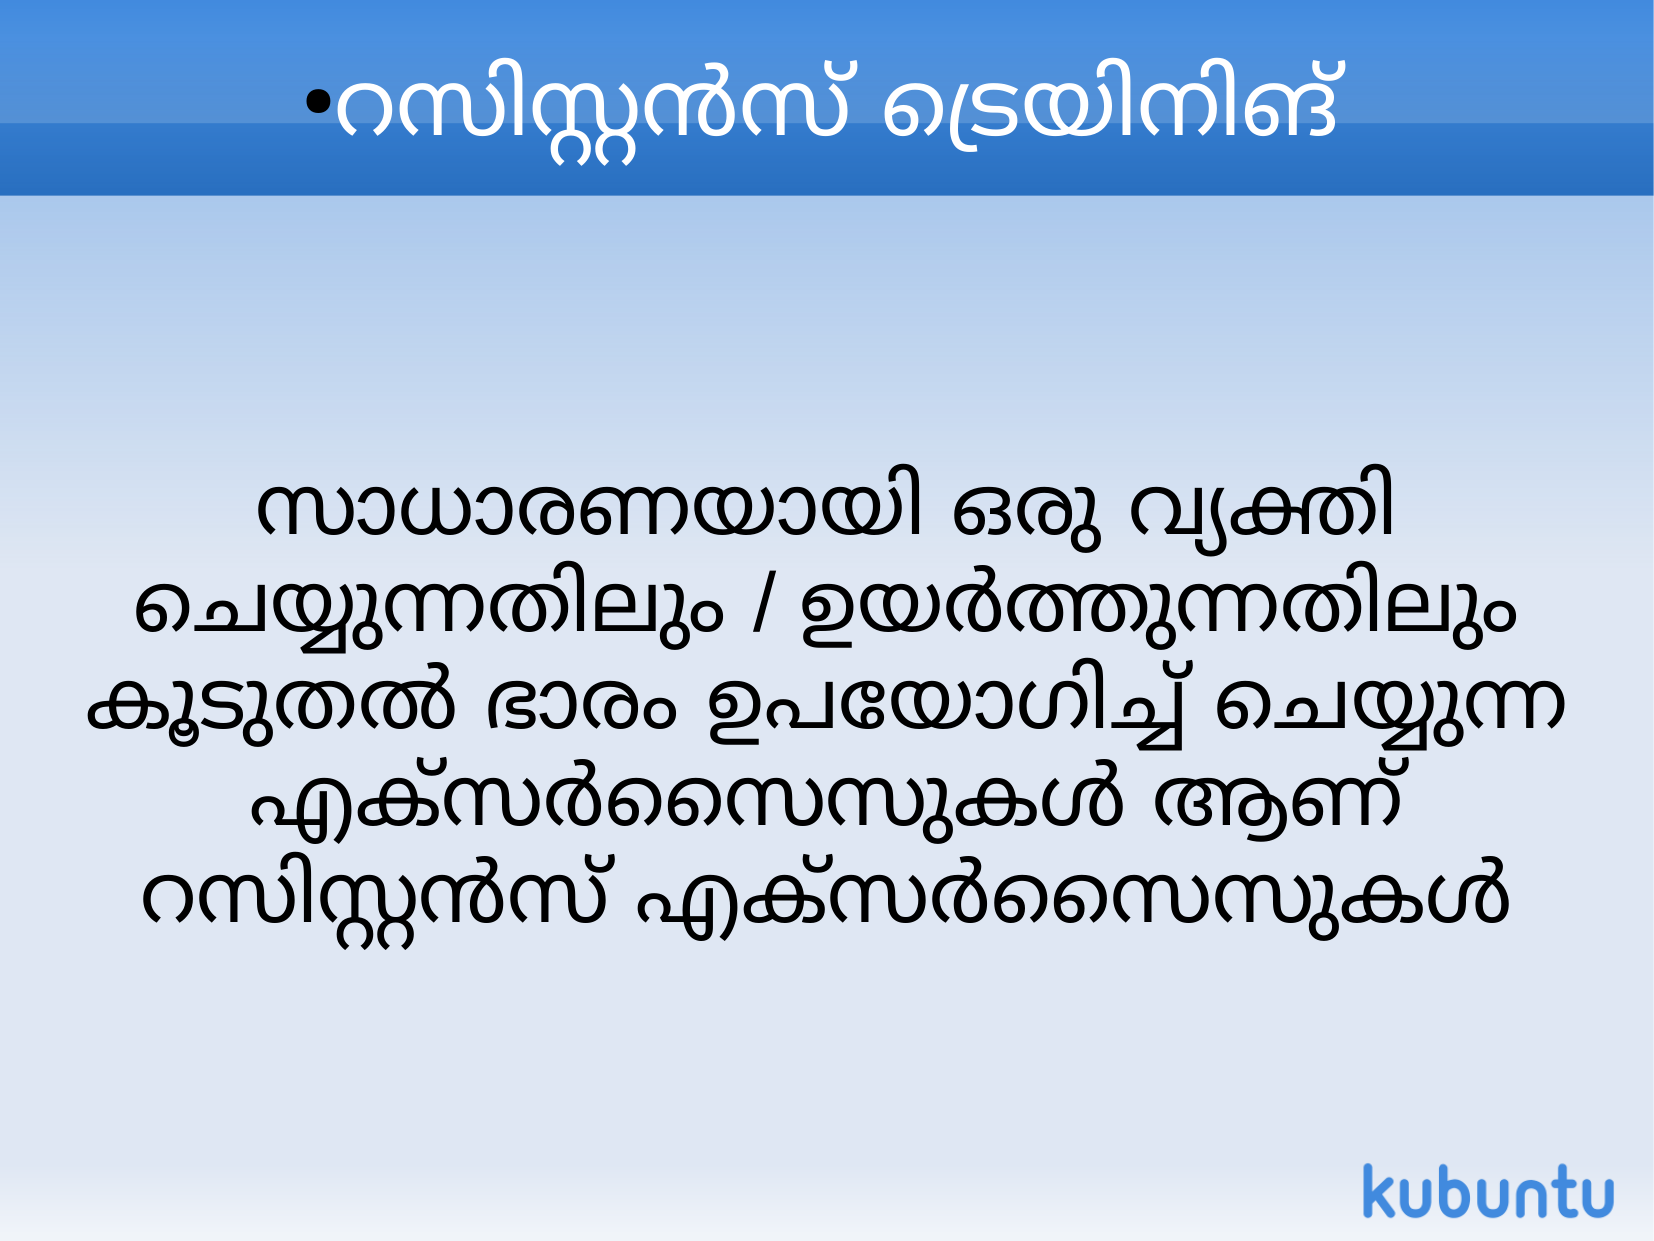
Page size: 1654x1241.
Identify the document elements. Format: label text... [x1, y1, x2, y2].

picture [0, 0, 1654, 1241]
subtitle സാധാരണയായി ഒരു വ്യക്തി ചെയ്യുന്നതിലും / ഉയര്‍ത്തുന്നതിലും കൂടുതല്‍ ഭാരം ഉപയോഗിച്ച് ചെയ്യുന്ന എക്സര്‍സൈസുകള്‍ ആണ് റസിസ്റ്റന്‍സ് എക്സര്‍സൈസുകള്‍ [82, 297, 1571, 1102]
title റസിസ്റ്റന്‍സ് ട്രെയിനിങ് [76, 0, 1565, 208]
